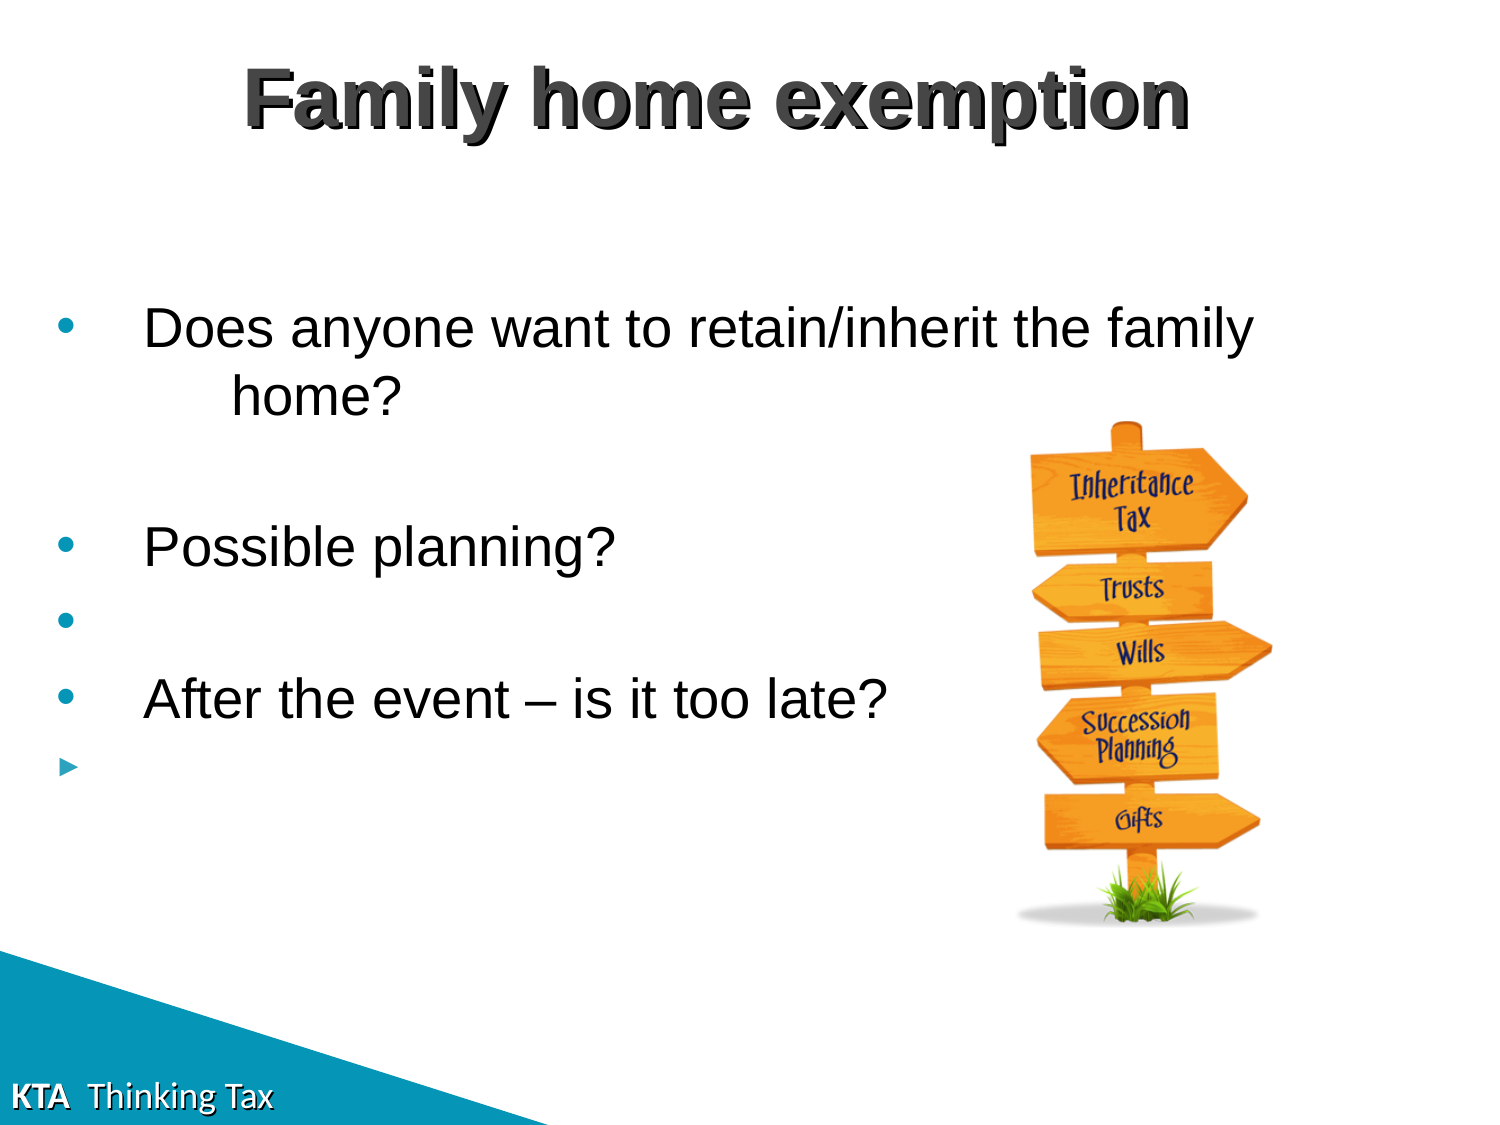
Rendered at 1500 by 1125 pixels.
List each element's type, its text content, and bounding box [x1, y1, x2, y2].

title Family home exemption [41, 0, 1392, 187]
picture [1015, 420, 1274, 930]
list Does anyone want to retain/inherit the family home? Possible planning? After the event – is it too late? [41, 208, 1392, 951]
